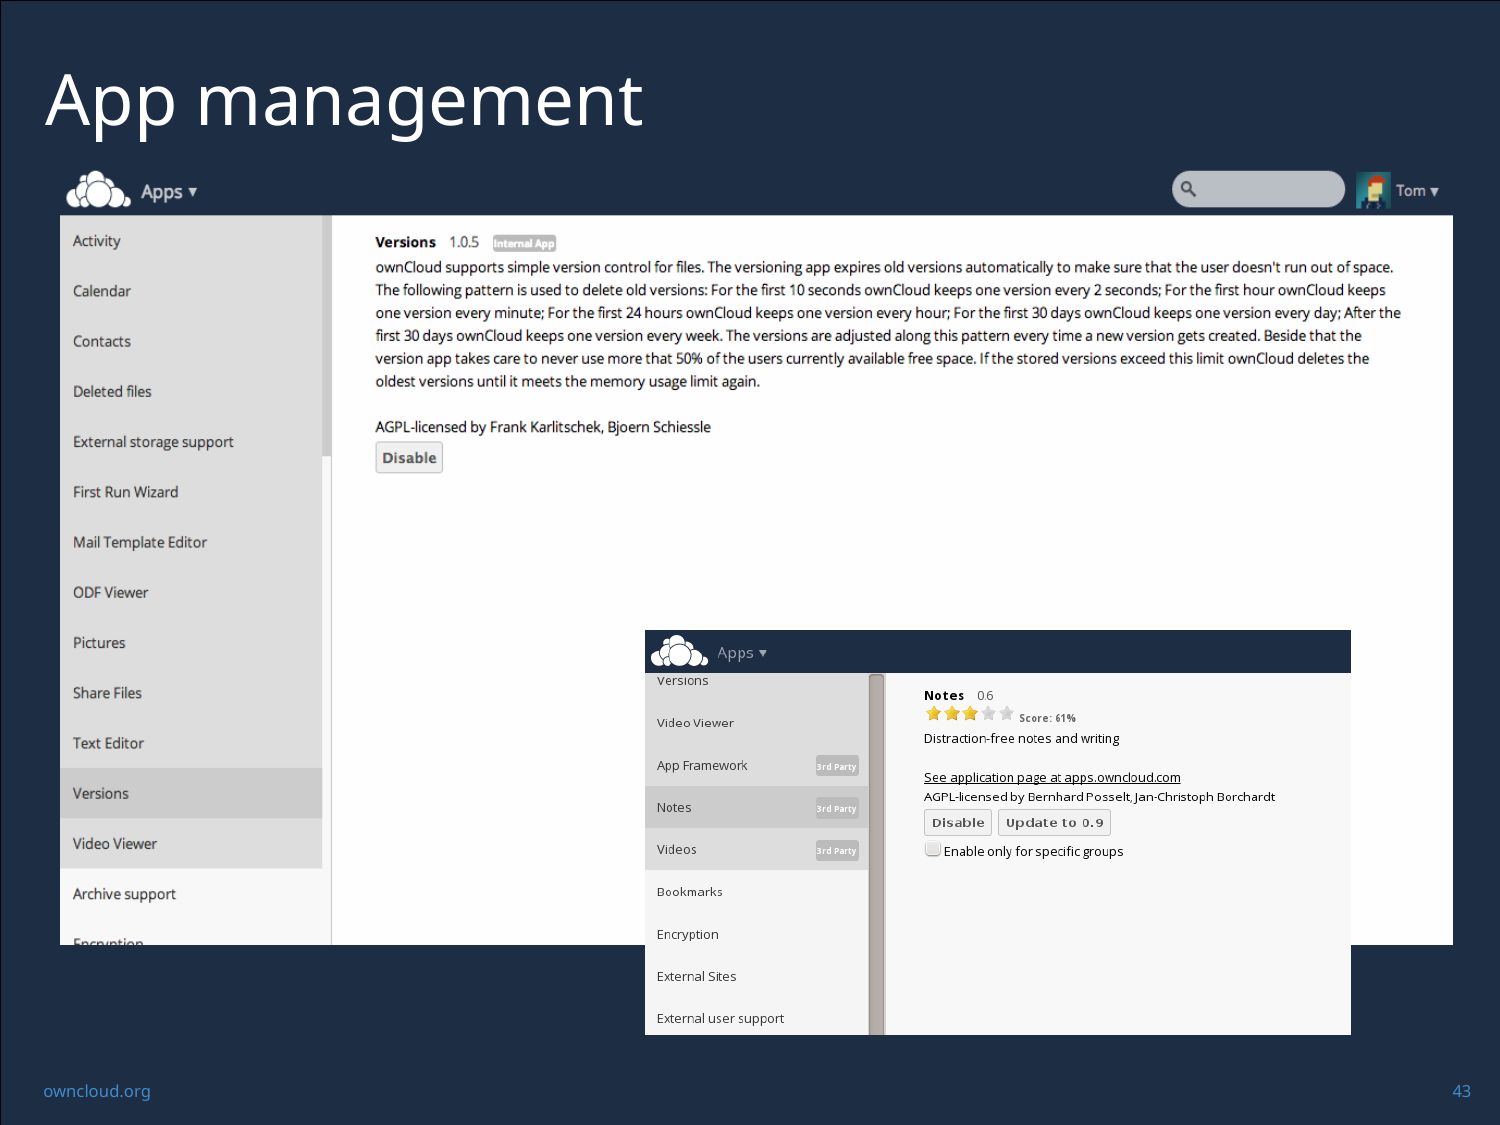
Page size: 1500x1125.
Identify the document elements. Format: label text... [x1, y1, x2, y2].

picture [60, 164, 1453, 1036]
title App management [45, 3, 1396, 192]
